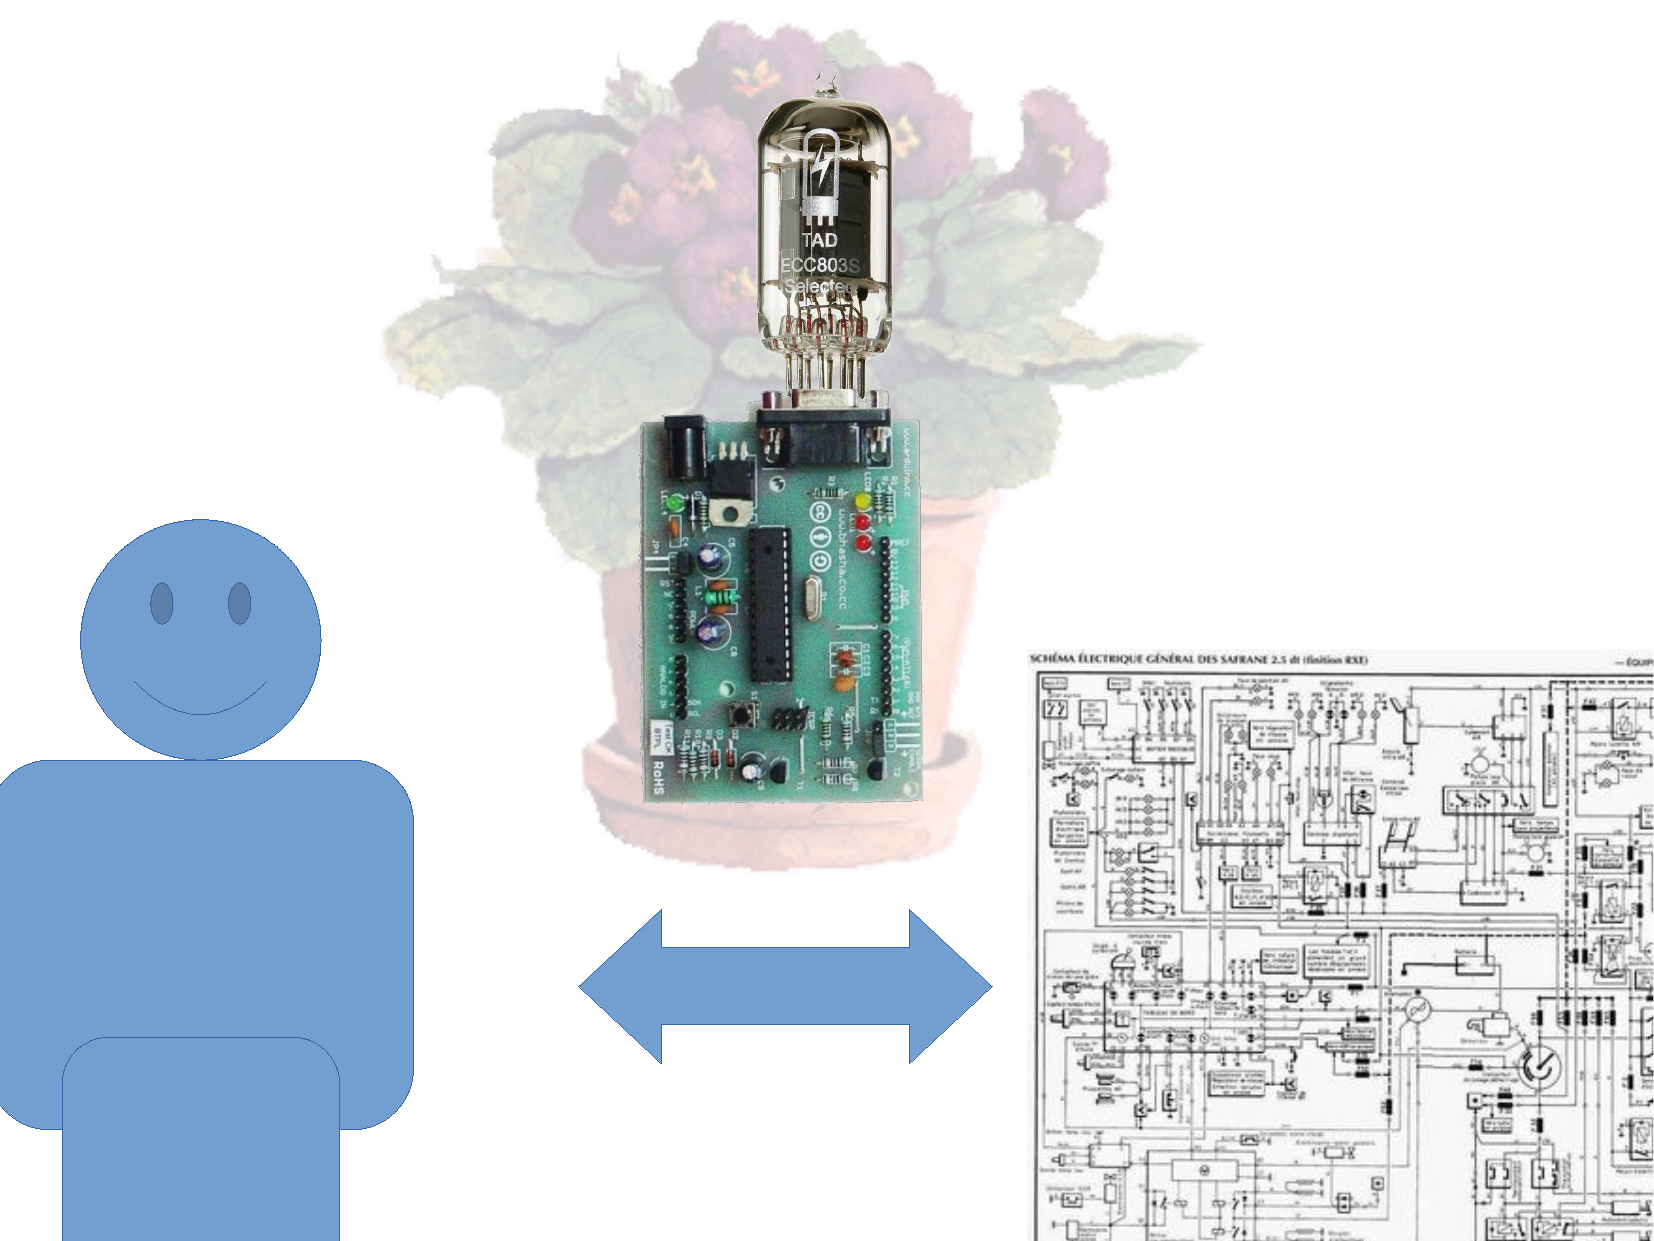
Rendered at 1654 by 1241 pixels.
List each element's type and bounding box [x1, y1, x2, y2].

picture [637, 58, 923, 804]
text_box [578, 909, 993, 1064]
picture [414, 649, 1654, 1241]
text_box [0, 0, 1262, 1241]
